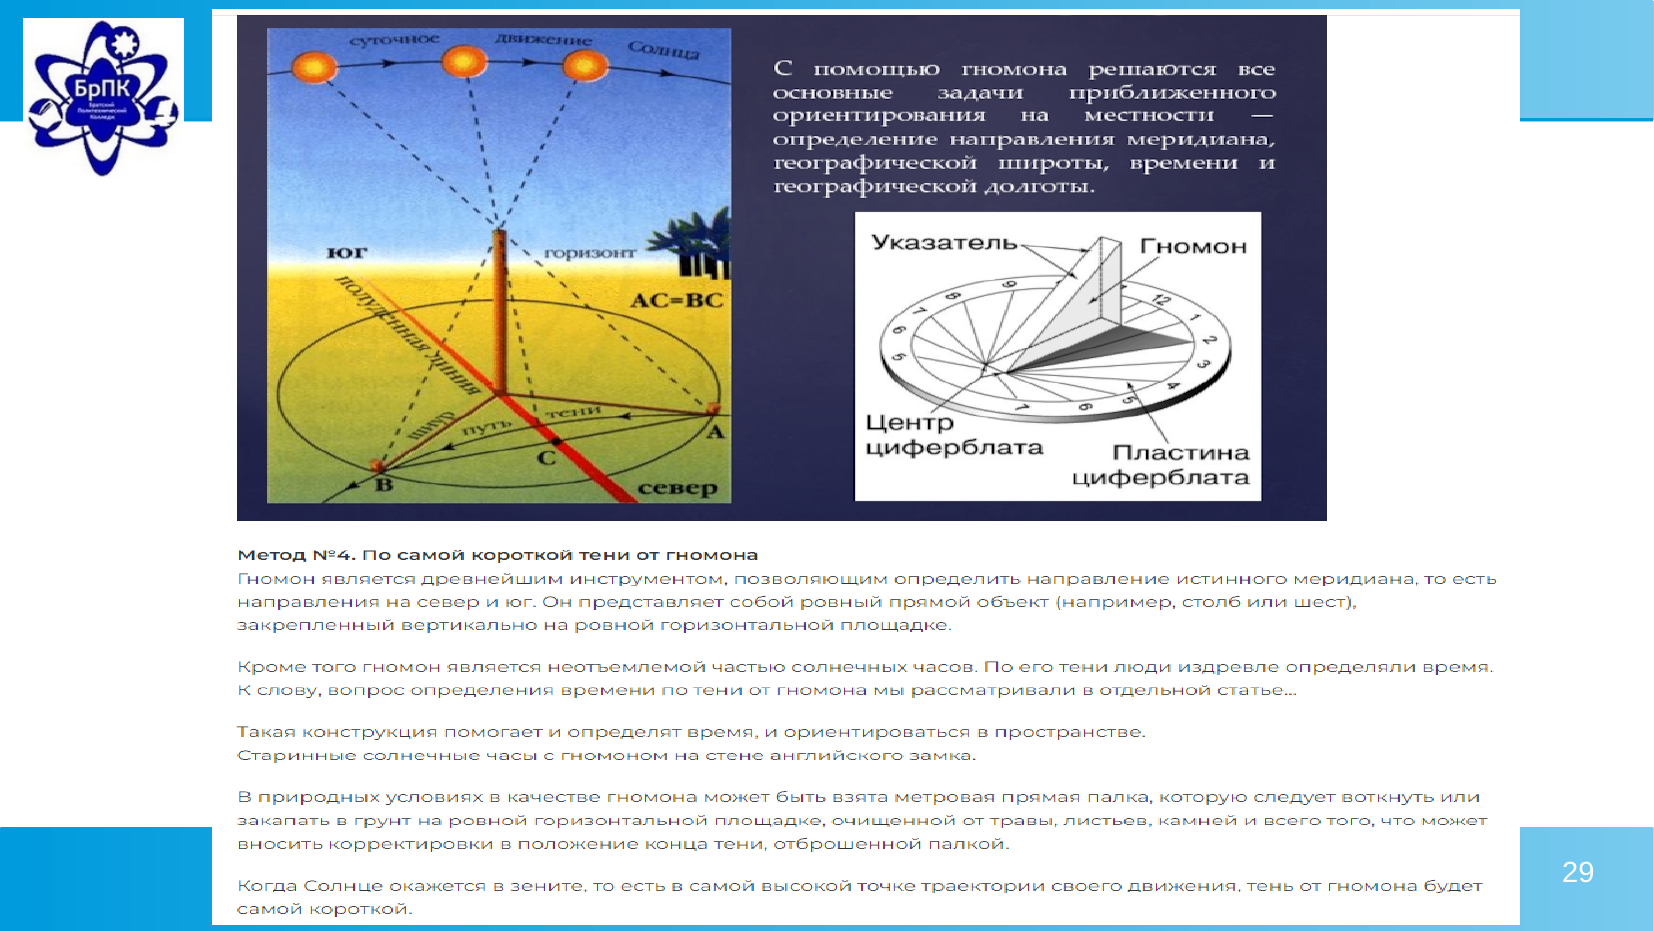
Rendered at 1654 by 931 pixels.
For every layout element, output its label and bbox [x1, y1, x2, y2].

picture [23, 19, 184, 179]
picture [212, 9, 1520, 925]
